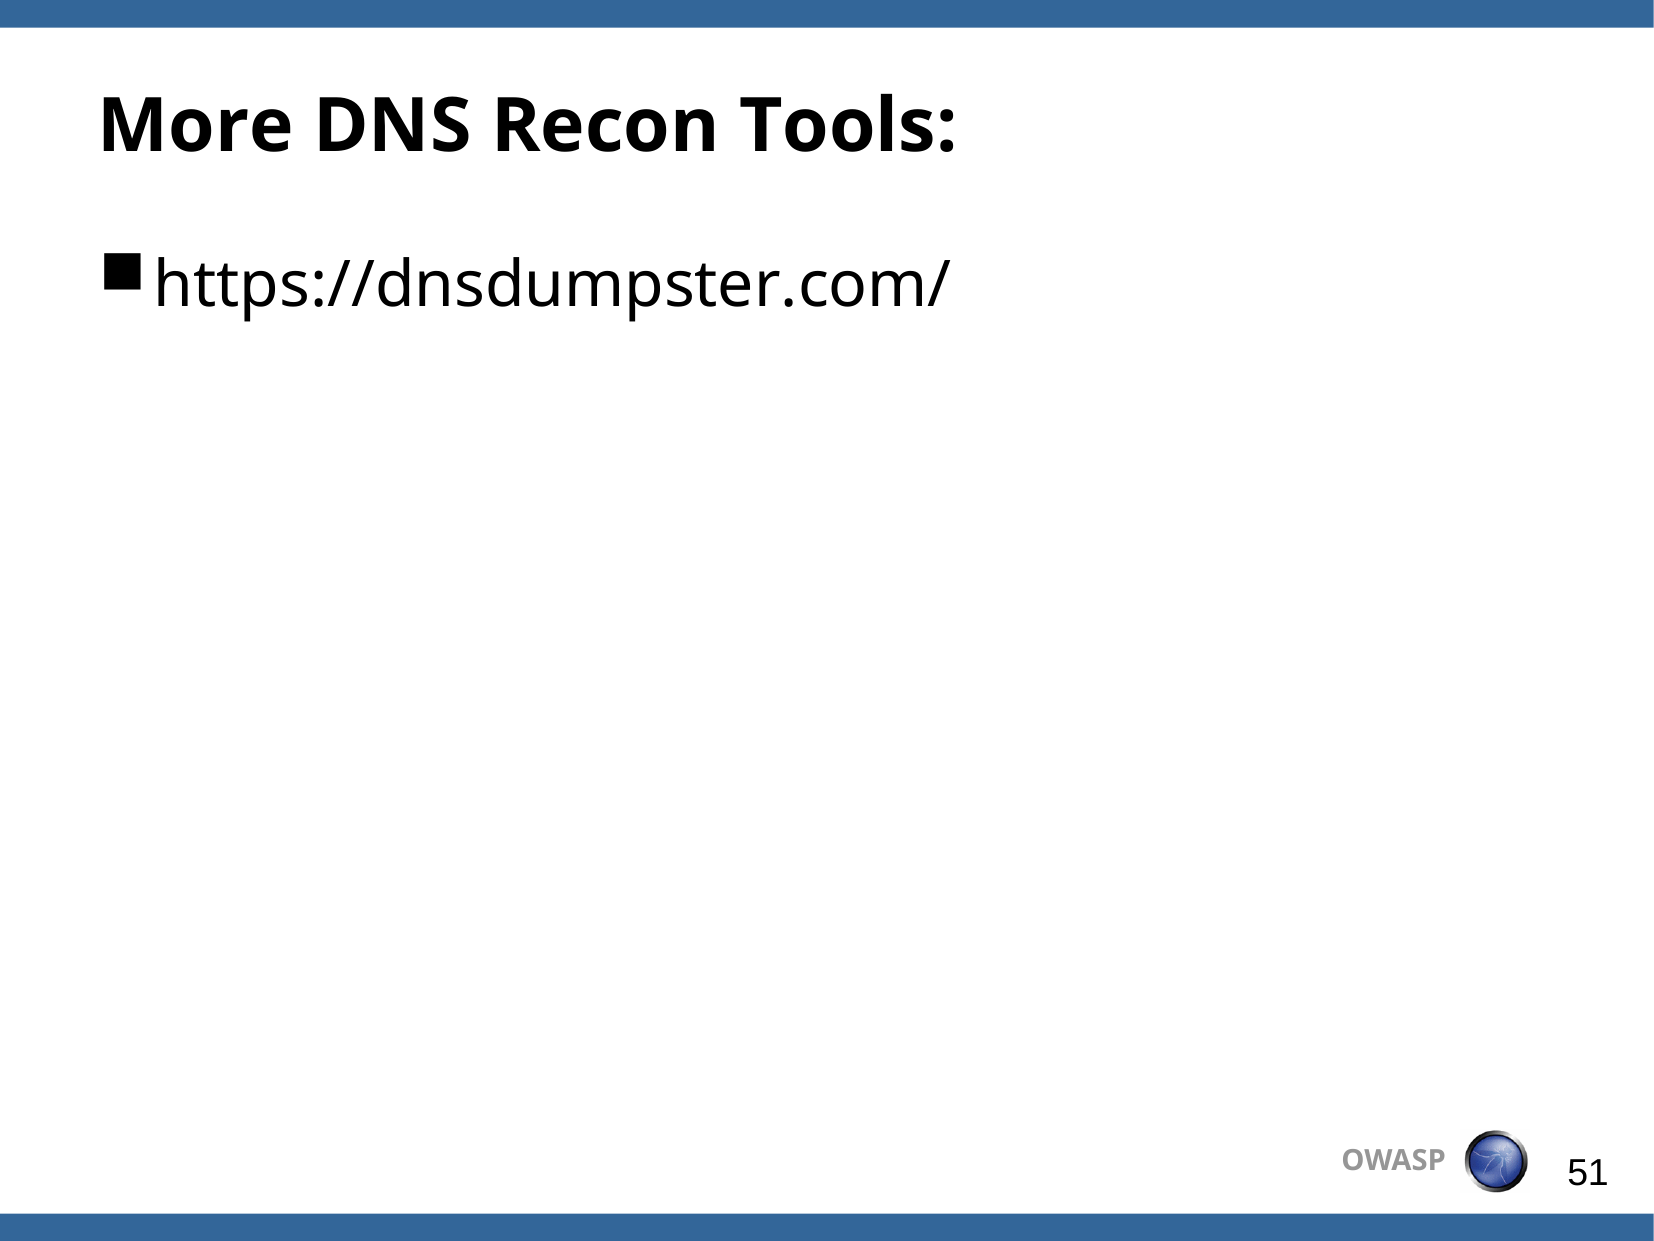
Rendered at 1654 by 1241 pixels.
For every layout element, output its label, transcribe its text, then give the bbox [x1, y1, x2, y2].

picture [1460, 1129, 1530, 1193]
list https://dnsdumpster.com/ [82, 234, 1571, 1108]
title More DNS Recon Tools: [82, 35, 1571, 207]
